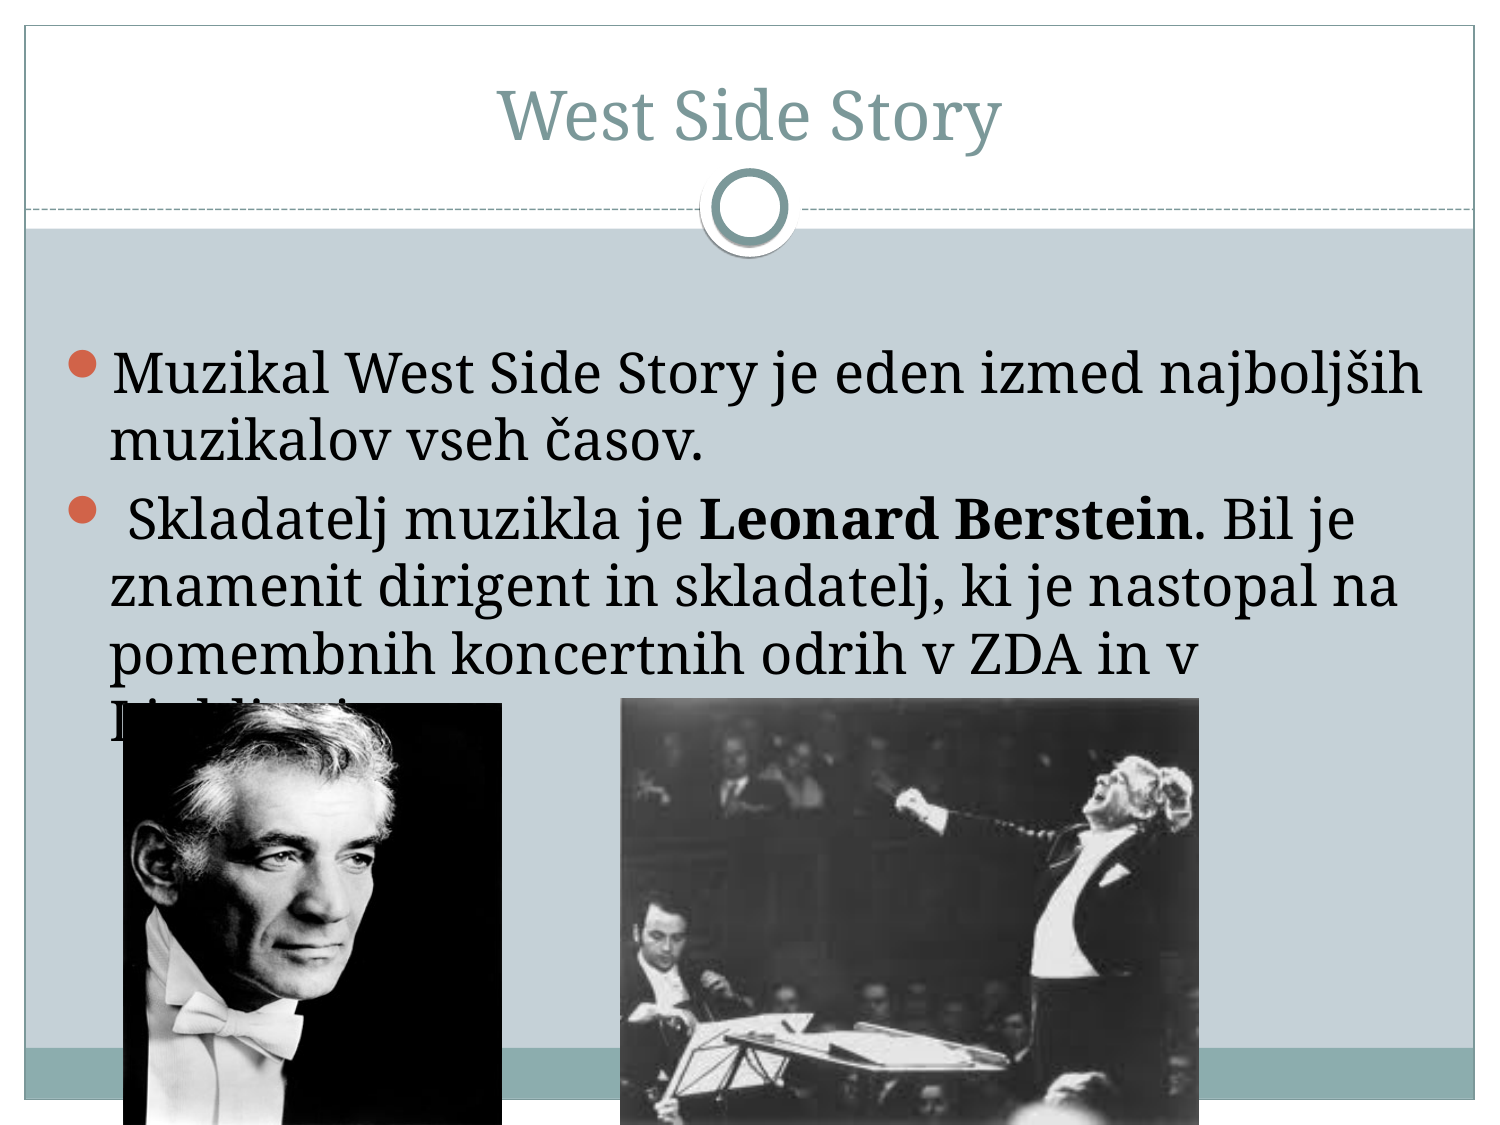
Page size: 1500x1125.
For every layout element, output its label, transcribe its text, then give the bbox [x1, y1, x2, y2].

list Muzikal West Side Story je eden izmed najboljših muzikalov vseh časov. Skladatelj muzikla je Leonard Berstein. Bil je znamenit dirigent in skladatelj, ki je nastopal na pomembnih koncertnih odrih v ZDA in v Ljubljani. [49, 250, 1445, 1001]
picture [123, 703, 502, 1125]
title West Side Story [49, 37, 1450, 162]
picture [620, 698, 1199, 1125]
